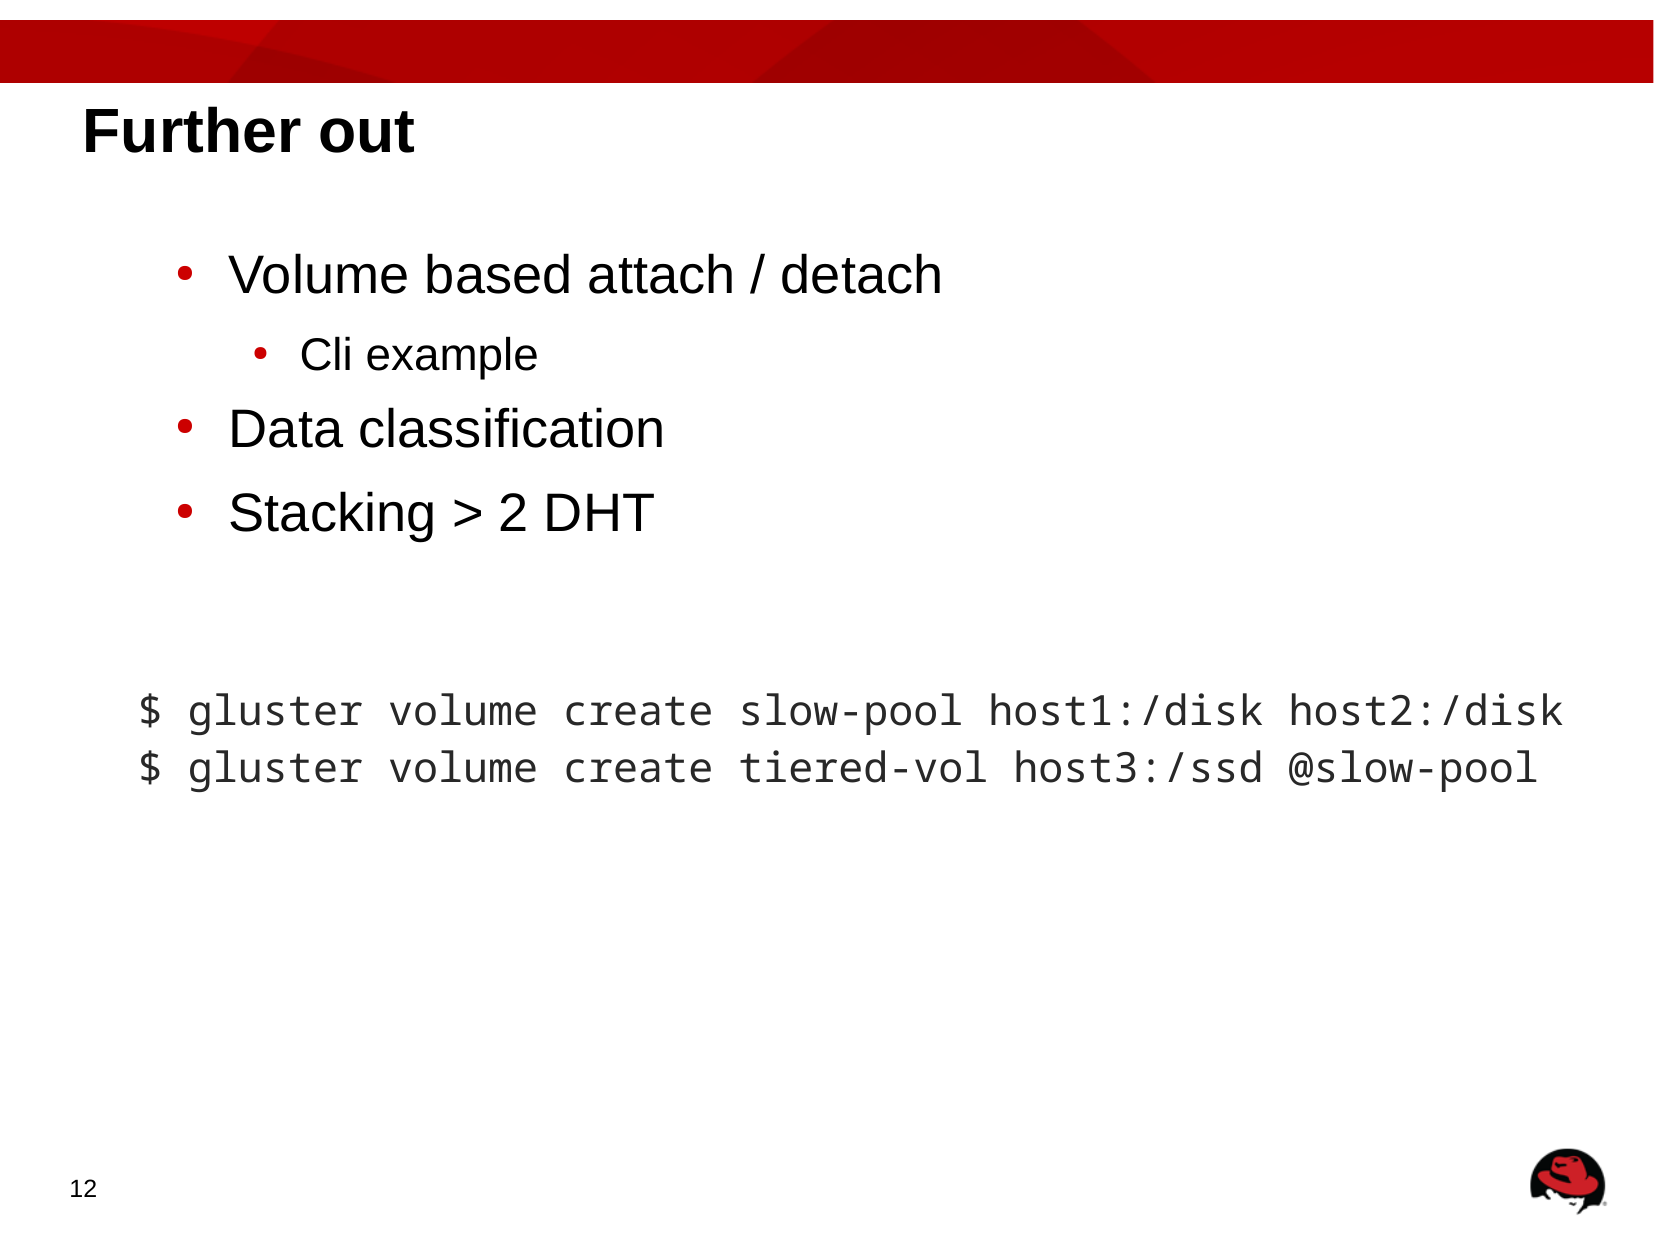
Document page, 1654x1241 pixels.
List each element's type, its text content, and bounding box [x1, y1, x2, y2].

list Volume based attach / detach Cli example Data classification Stacking > 2 DHT [86, 244, 1576, 1039]
title Further out [82, 37, 1571, 226]
picture [0, 20, 1654, 83]
text_box $ gluster volume create slow-pool host1:/disk host2:/disk $ gluster volume create tiered-vol host3:/ssd @slow-pool [123, 673, 1580, 772]
picture [1529, 1146, 1613, 1224]
